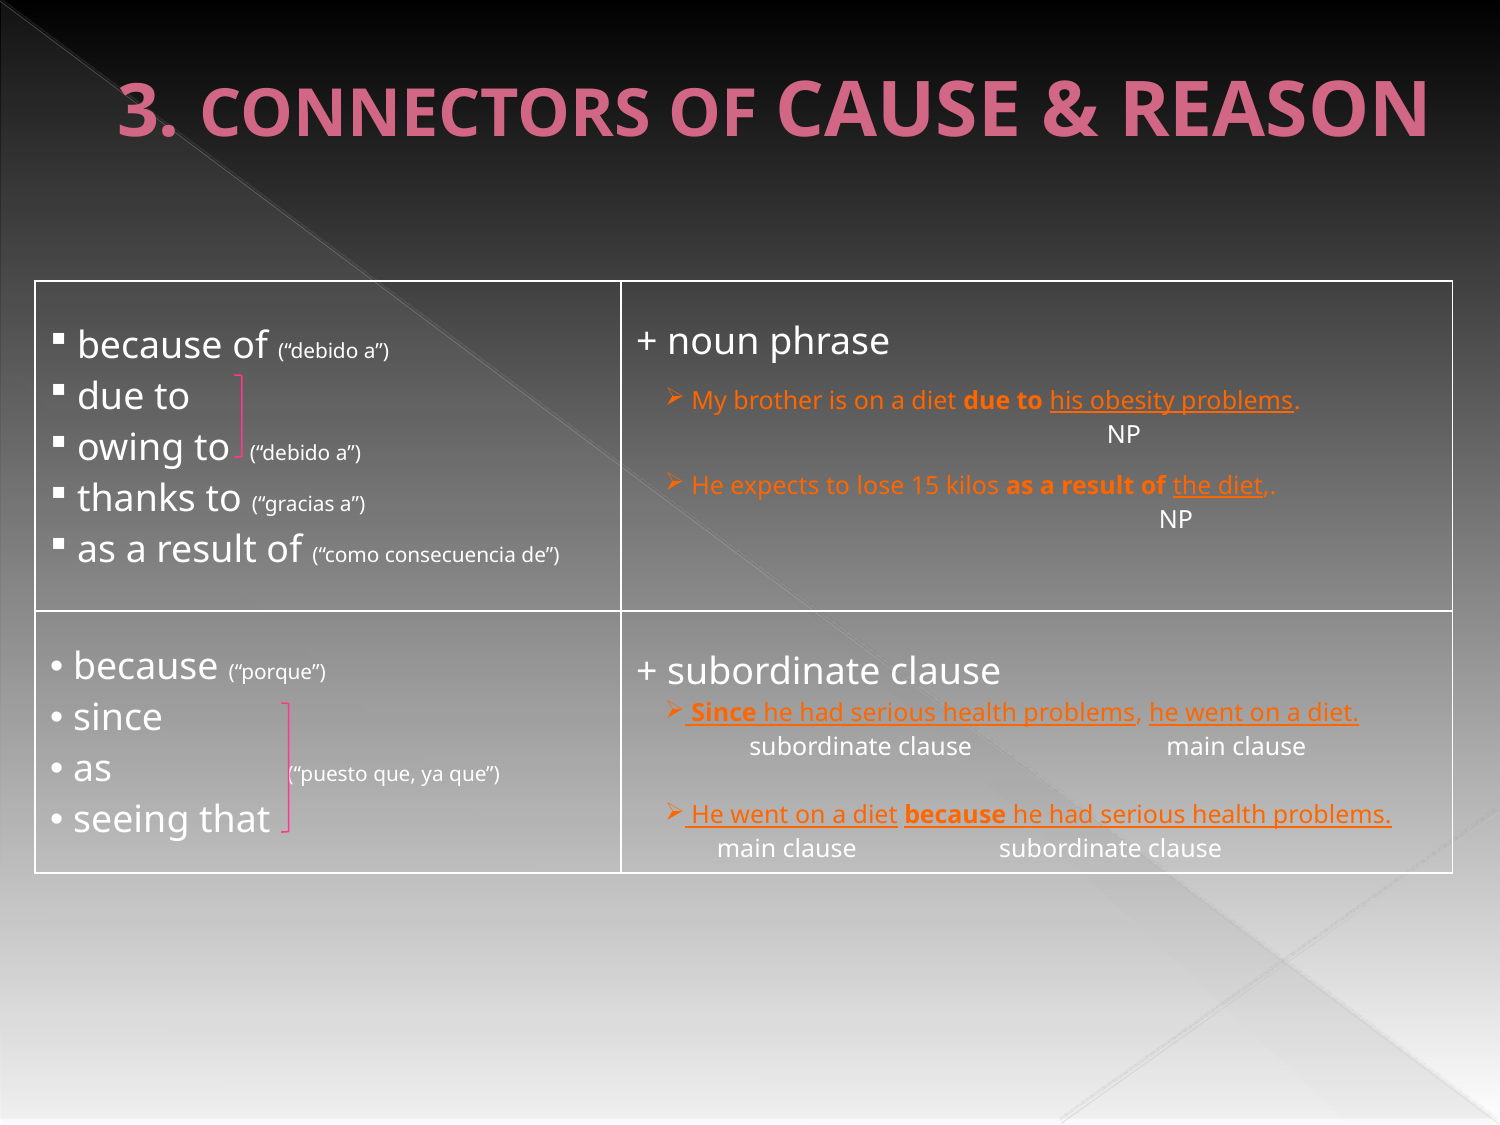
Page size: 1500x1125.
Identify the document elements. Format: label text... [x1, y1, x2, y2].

title 3. CONNECTORS OF CAUSE & REASON [0, 23, 1500, 235]
table_cell because (“porque”) since as (“puesto que, ya que”) seeing that [36, 612, 620, 872]
table_cell + subordinate clause Since he had serious health problems, he went on a diet. subordinate clause main clause He went on a diet because he had serious health problems. main clause subordinate clause [622, 612, 1452, 872]
table_header because of (“debido a”) due to owing to (“debido a”) thanks to (“gracias a”) as a result of (“como consecuencia de”) [36, 282, 620, 610]
table_header + noun phrase My brother is on a diet due to his obesity problems. NP He expects to lose 15 kilos as a result of the diet,. NP [622, 282, 1452, 610]
